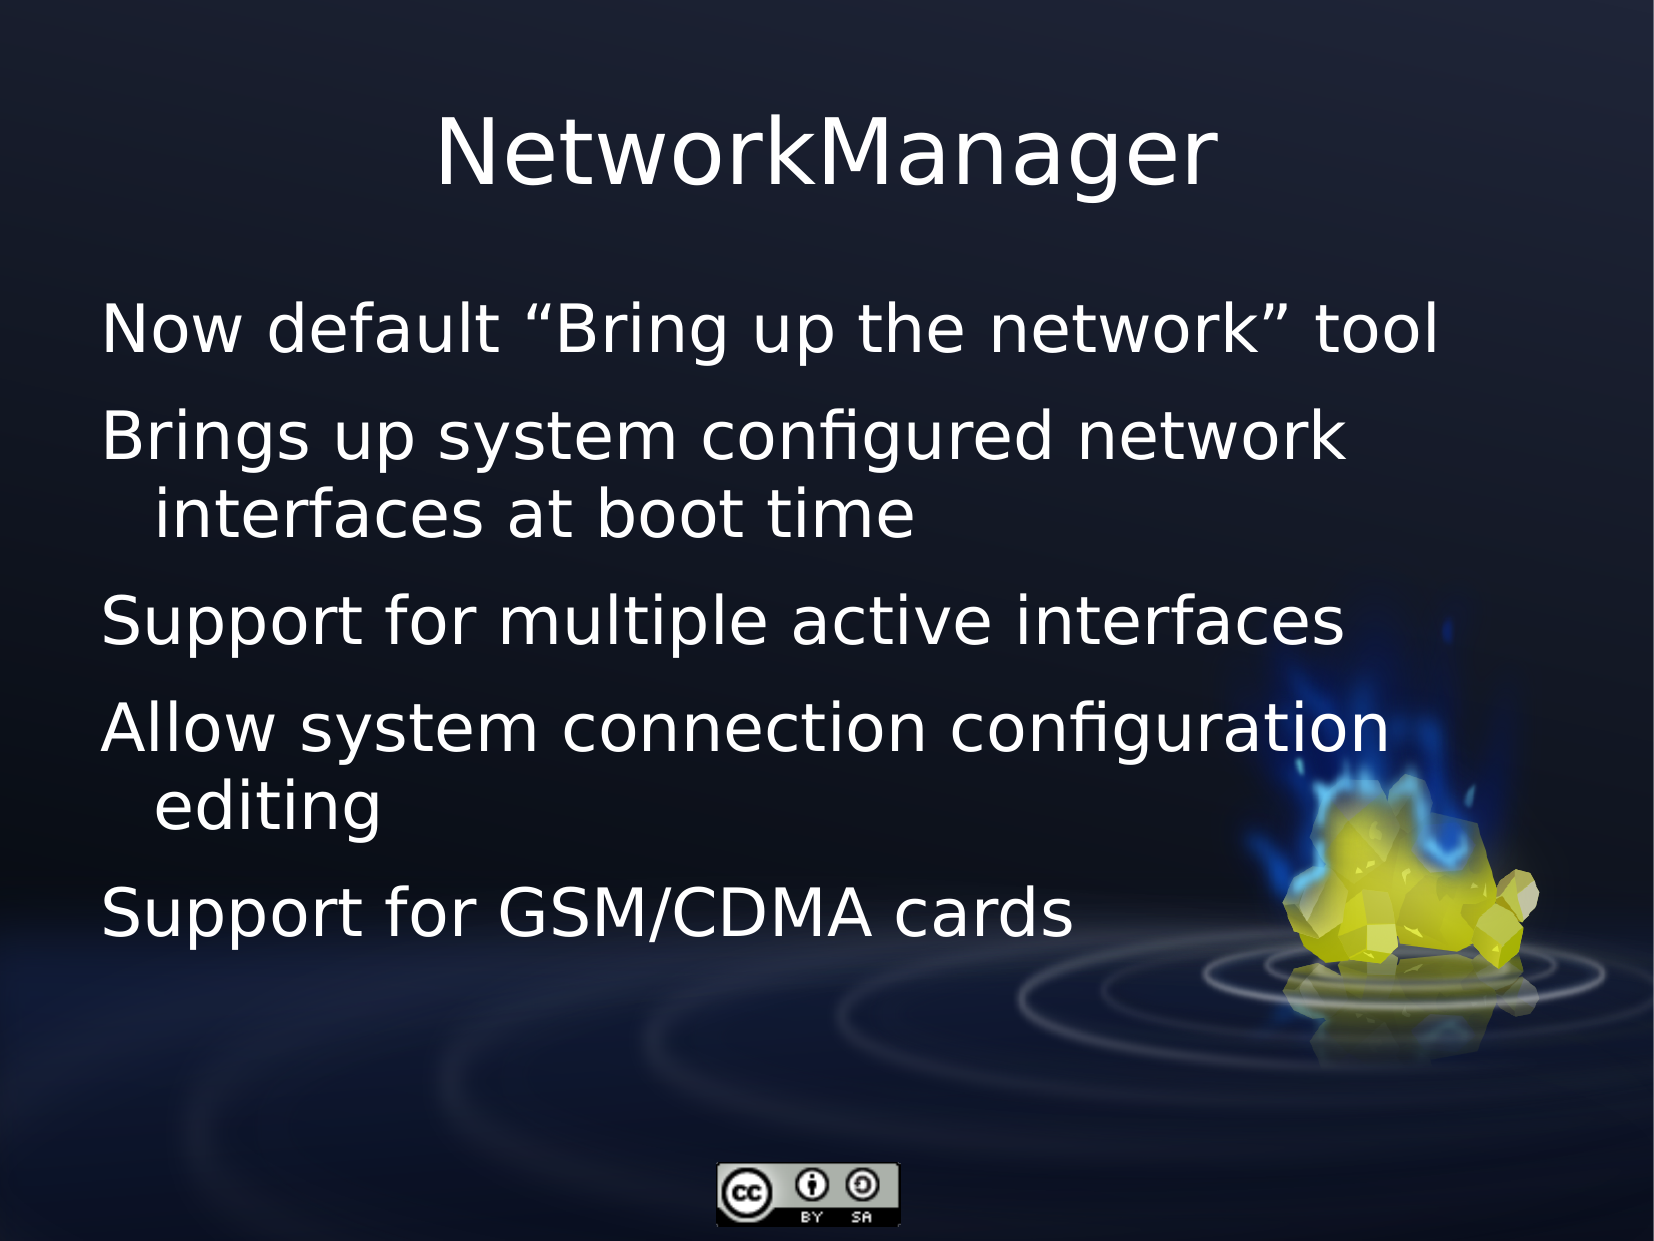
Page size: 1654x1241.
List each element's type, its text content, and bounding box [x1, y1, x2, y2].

list Now default “Bring up the network” tool Brings up system configured network interfaces at boot time Support for multiple active interfaces Allow system connection configuration editing Support for GSM/CDMA cards [82, 290, 1571, 1109]
picture [0, 0, 1654, 1241]
title NetworkManager [82, 49, 1571, 257]
